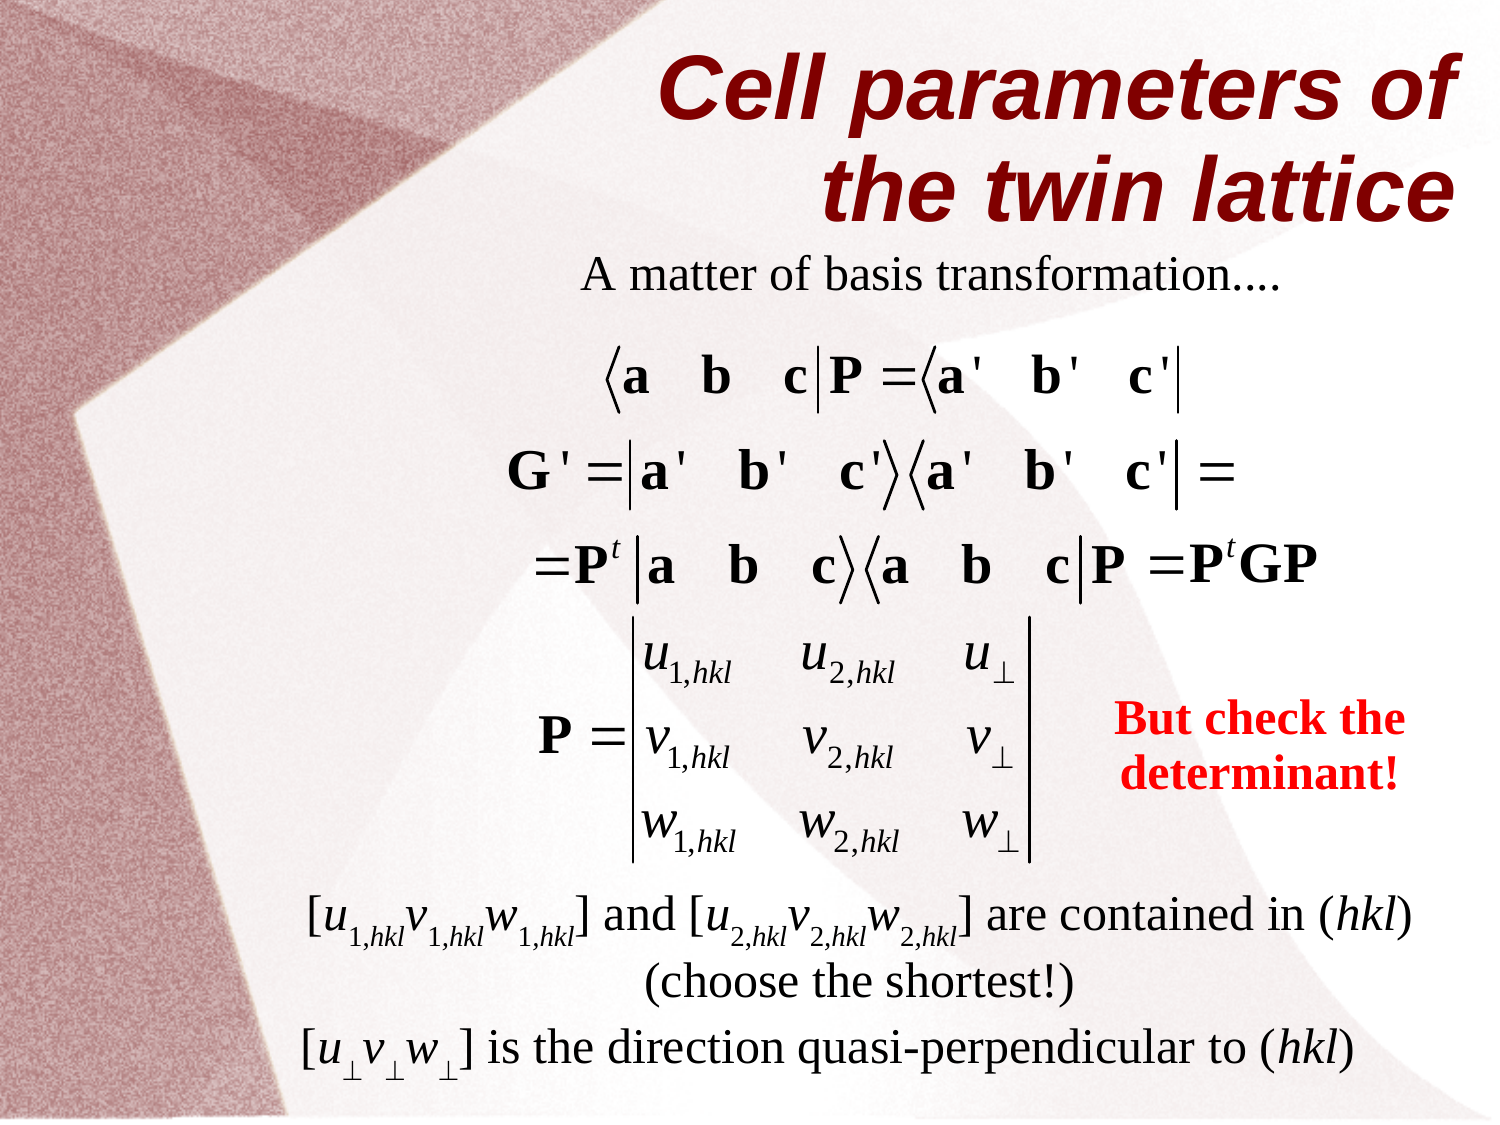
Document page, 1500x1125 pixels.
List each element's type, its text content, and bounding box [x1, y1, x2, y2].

text_box But check the determinant! [1099, 682, 1439, 811]
text_box [uvw] is the direction quasi-perpendicular to (hkl) [285, 1011, 1367, 1100]
text_box A matter of basis transformation.... [565, 238, 1296, 310]
title Cell parameters of the twin lattice [541, 36, 1458, 242]
text_box [u1,hklv1,hklw1,hkl] and [u2,hklv2,hklw2,hkl] are contained in (hkl) (choose the shortest!) [291, 878, 1428, 1018]
picture [0, 0, 1500, 1125]
chart [499, 333, 1332, 876]
